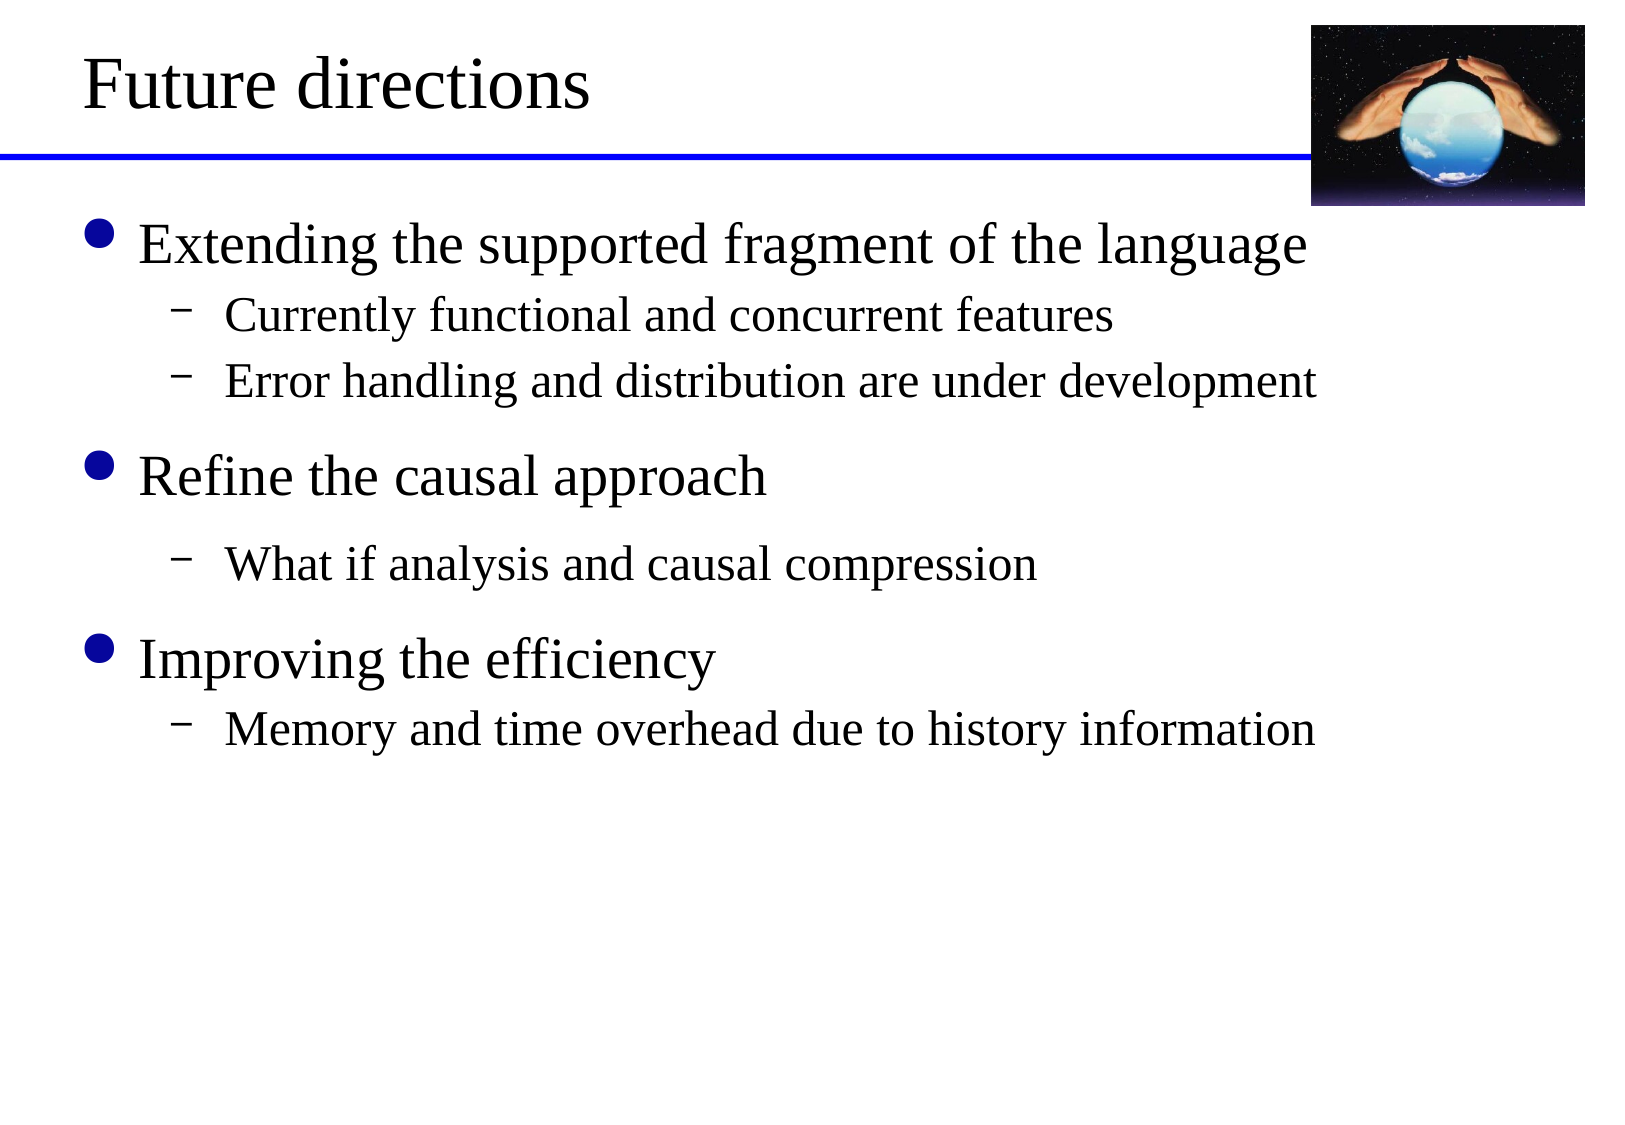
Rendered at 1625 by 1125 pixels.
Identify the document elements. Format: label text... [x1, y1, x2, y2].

list Extending the supported fragment of the language Currently functional and concurrent features Error handling and distribution are under development Refine the causal approach What if analysis and causal compression Improving the efficiency Memory and time overhead due to history information [67, 198, 1478, 1061]
picture [1311, 25, 1585, 206]
title Future directions [67, 27, 1311, 131]
